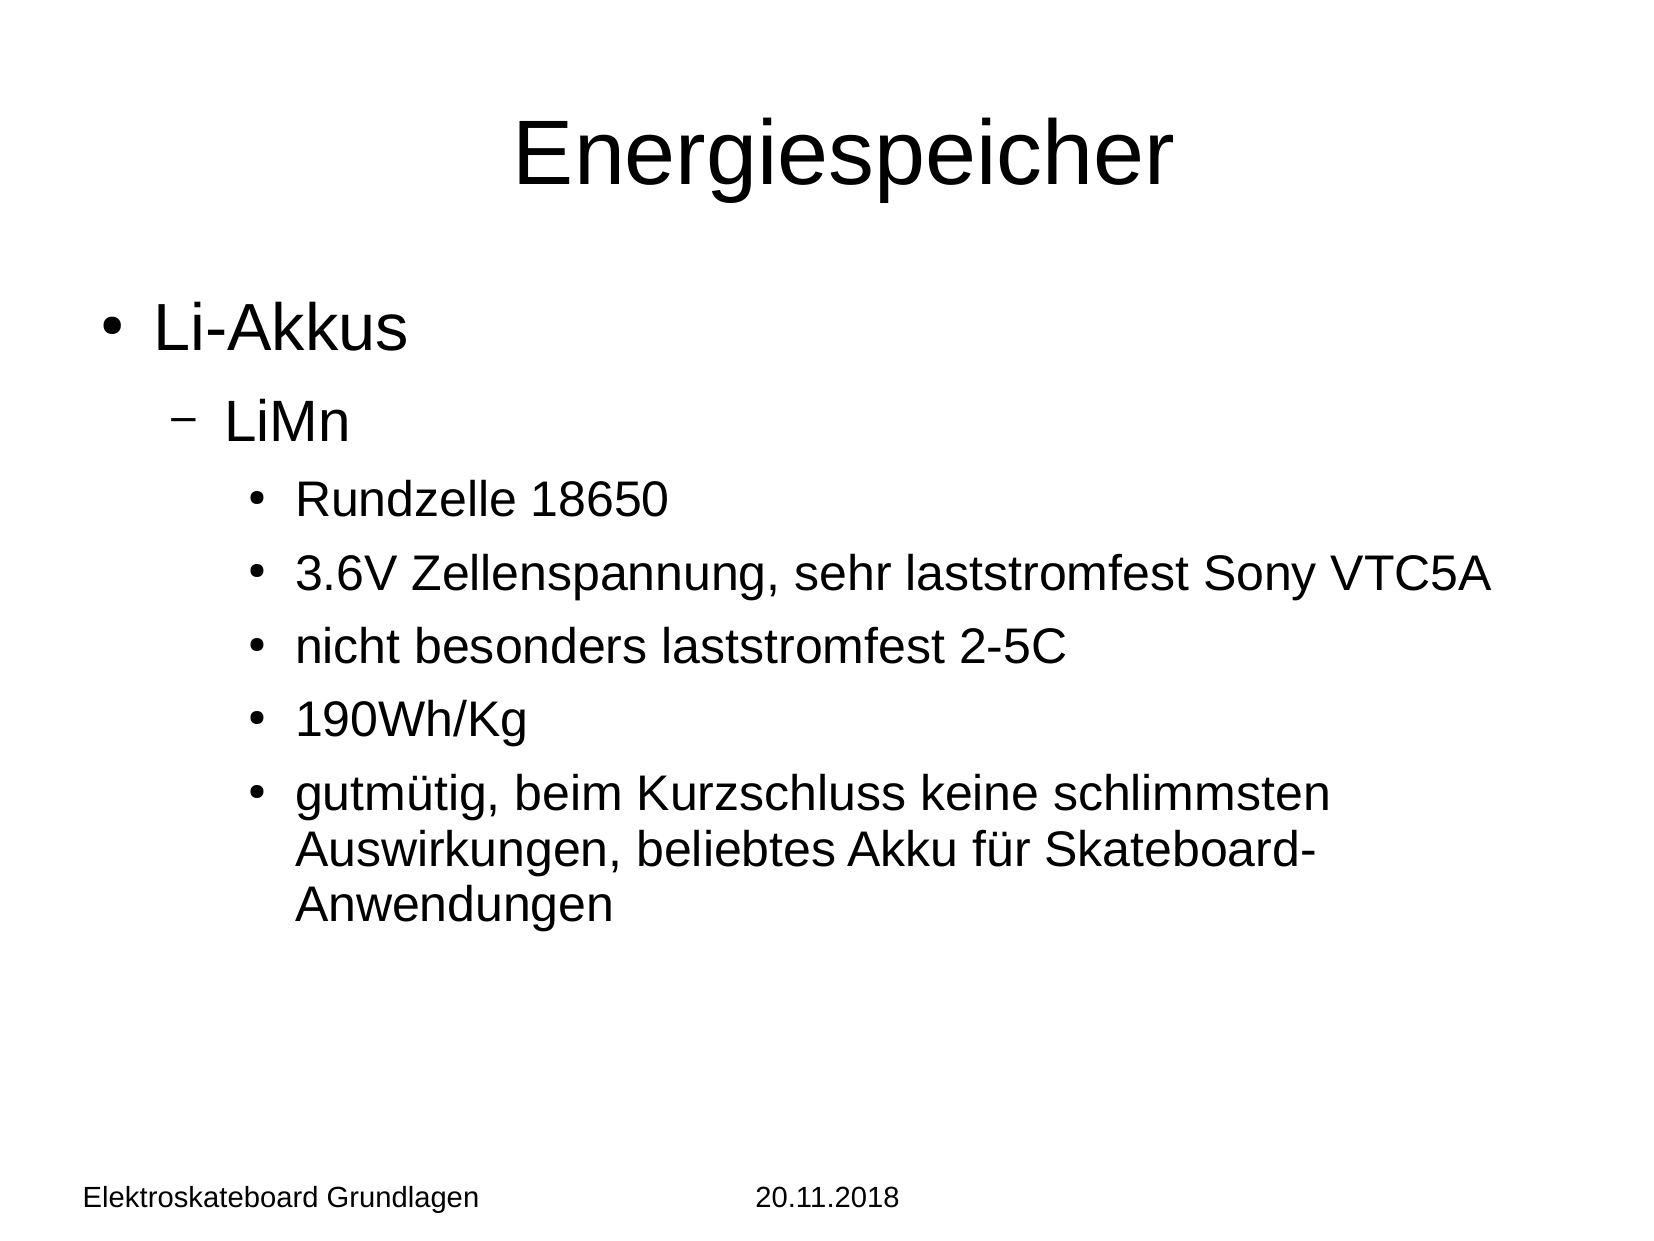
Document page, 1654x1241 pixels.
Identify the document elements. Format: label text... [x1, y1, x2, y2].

title Energiespeicher [82, 49, 1571, 257]
list Li-Akkus LiMn Rundzelle 18650 3.6V Zellenspannung, sehr laststromfest Sony VTC5A nicht besonders laststromfest 2-5C 190Wh/Kg gutmütig, beim Kurzschluss keine schlimmsten Auswirkungen, beliebtes Akku für Skateboard-Anwendungen [82, 290, 1571, 1010]
